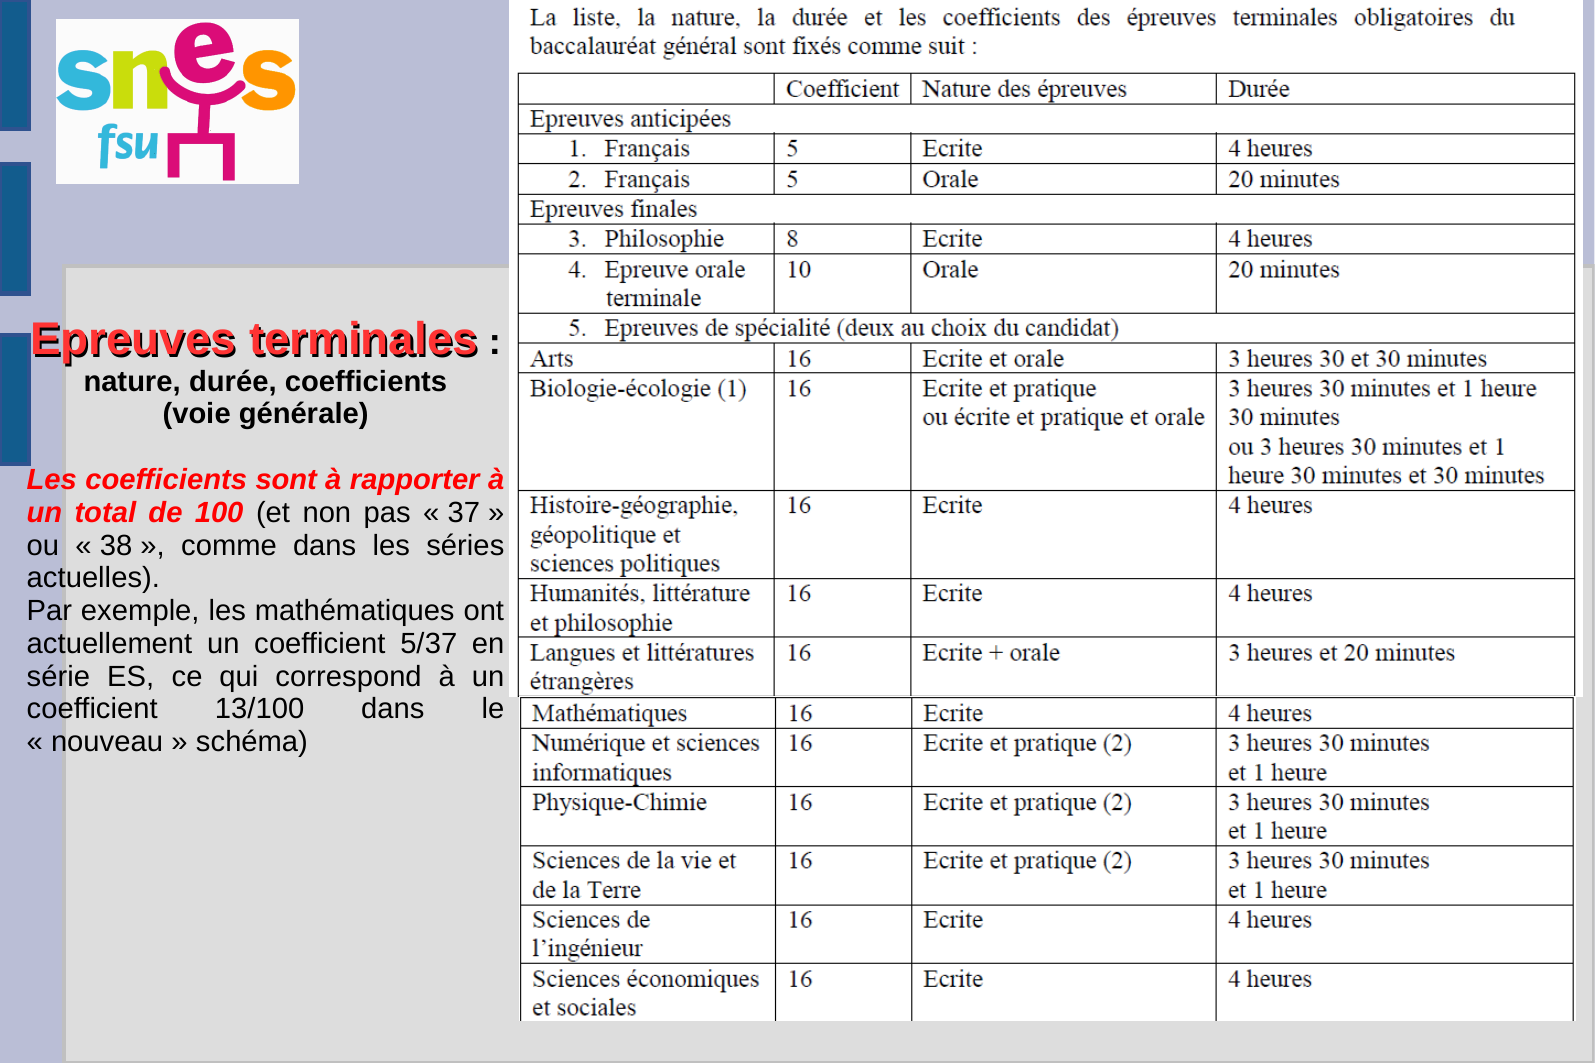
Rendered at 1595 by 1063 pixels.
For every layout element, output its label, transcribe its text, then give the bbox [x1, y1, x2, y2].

picture [56, 19, 299, 184]
picture [509, 0, 1583, 1021]
text_box Epreuves terminales : nature, durée, coefficients (voie générale) Les coefficients sont à rapporter à un total de 100 (et non pas « 37 » ou « 38 », comme dans les séries actuelles). Par exemple, les mathématiques ont actuellement un coefficient 5/37 en série ES, ce qui correspond à un coefficient 13/100 dans le « nouveau » schéma) [11, 306, 520, 857]
